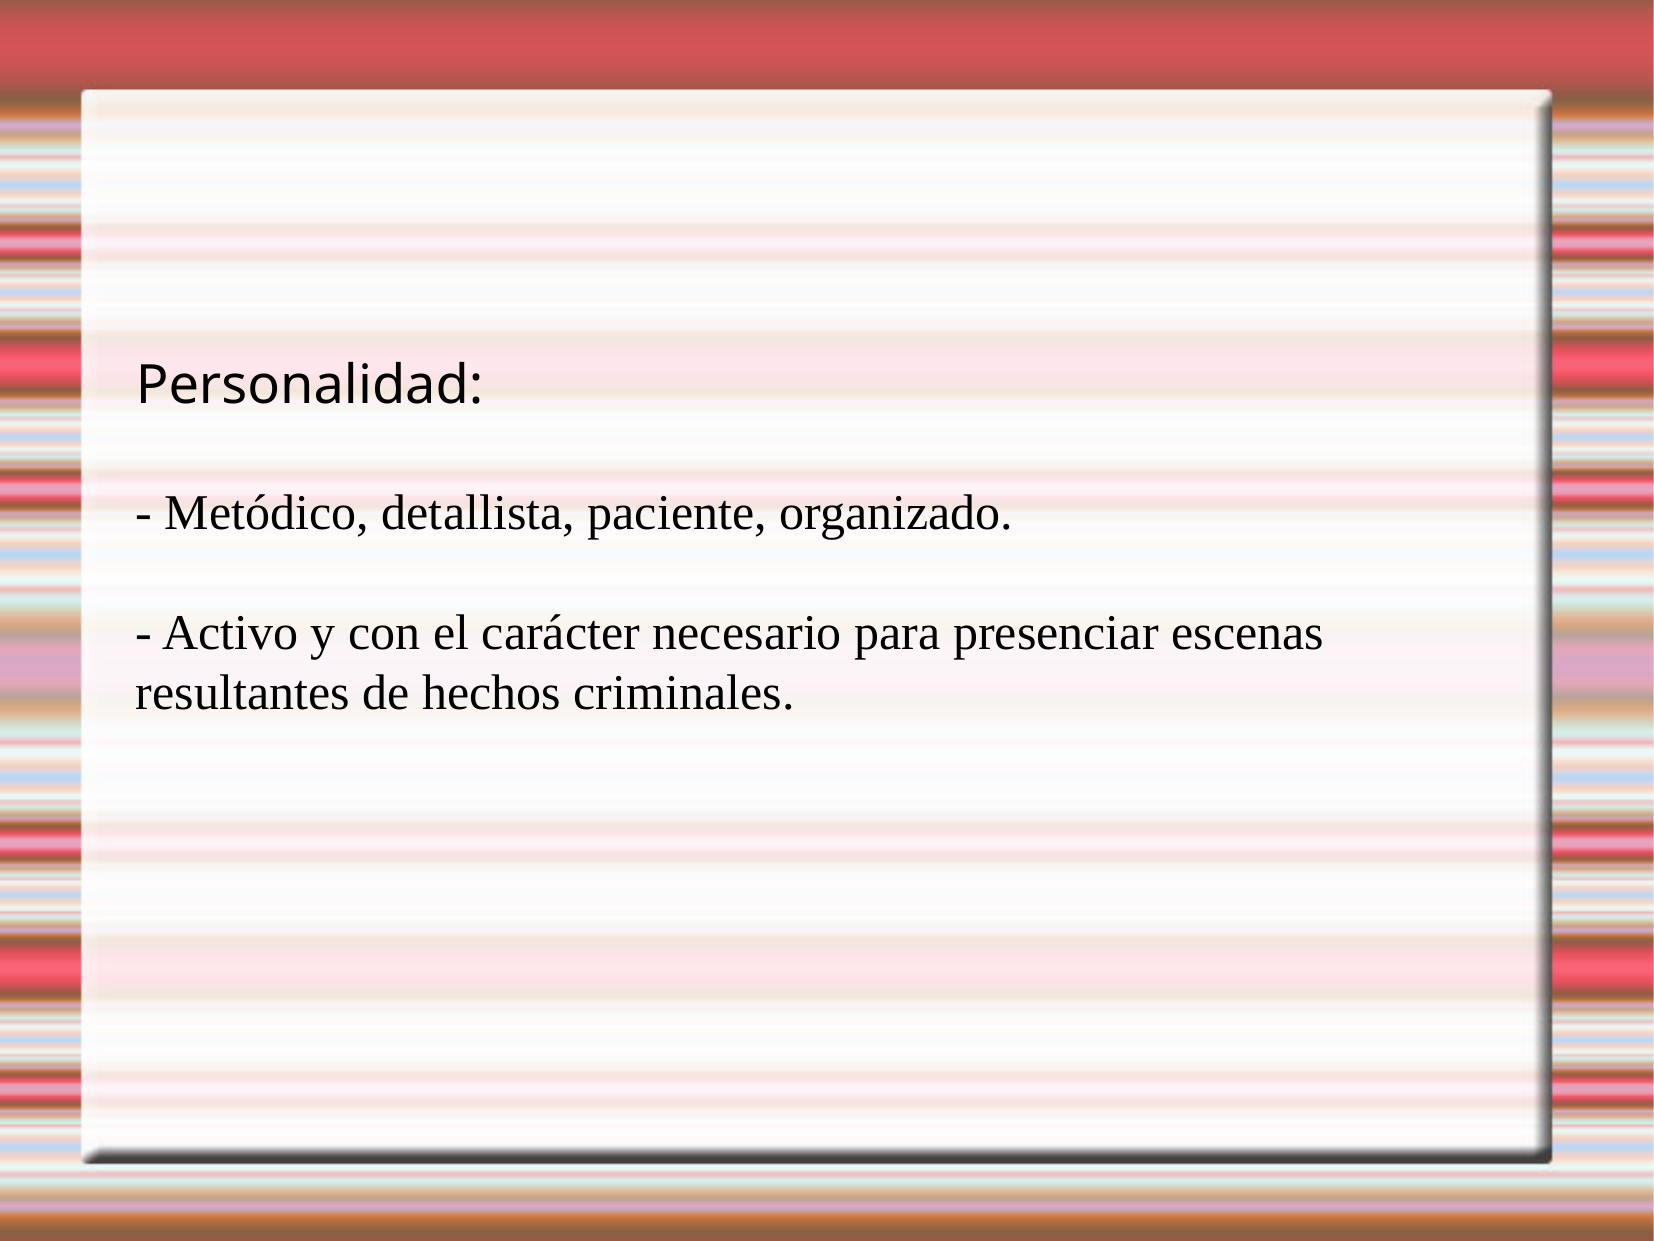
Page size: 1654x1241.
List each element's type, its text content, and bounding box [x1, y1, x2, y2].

text_box Personalidad: - Metódico, detallista, paciente, organizado. - Activo y con el carácter necesario para presenciar escenas resultantes de hechos criminales. [121, 277, 1539, 728]
picture [0, 0, 1654, 1241]
